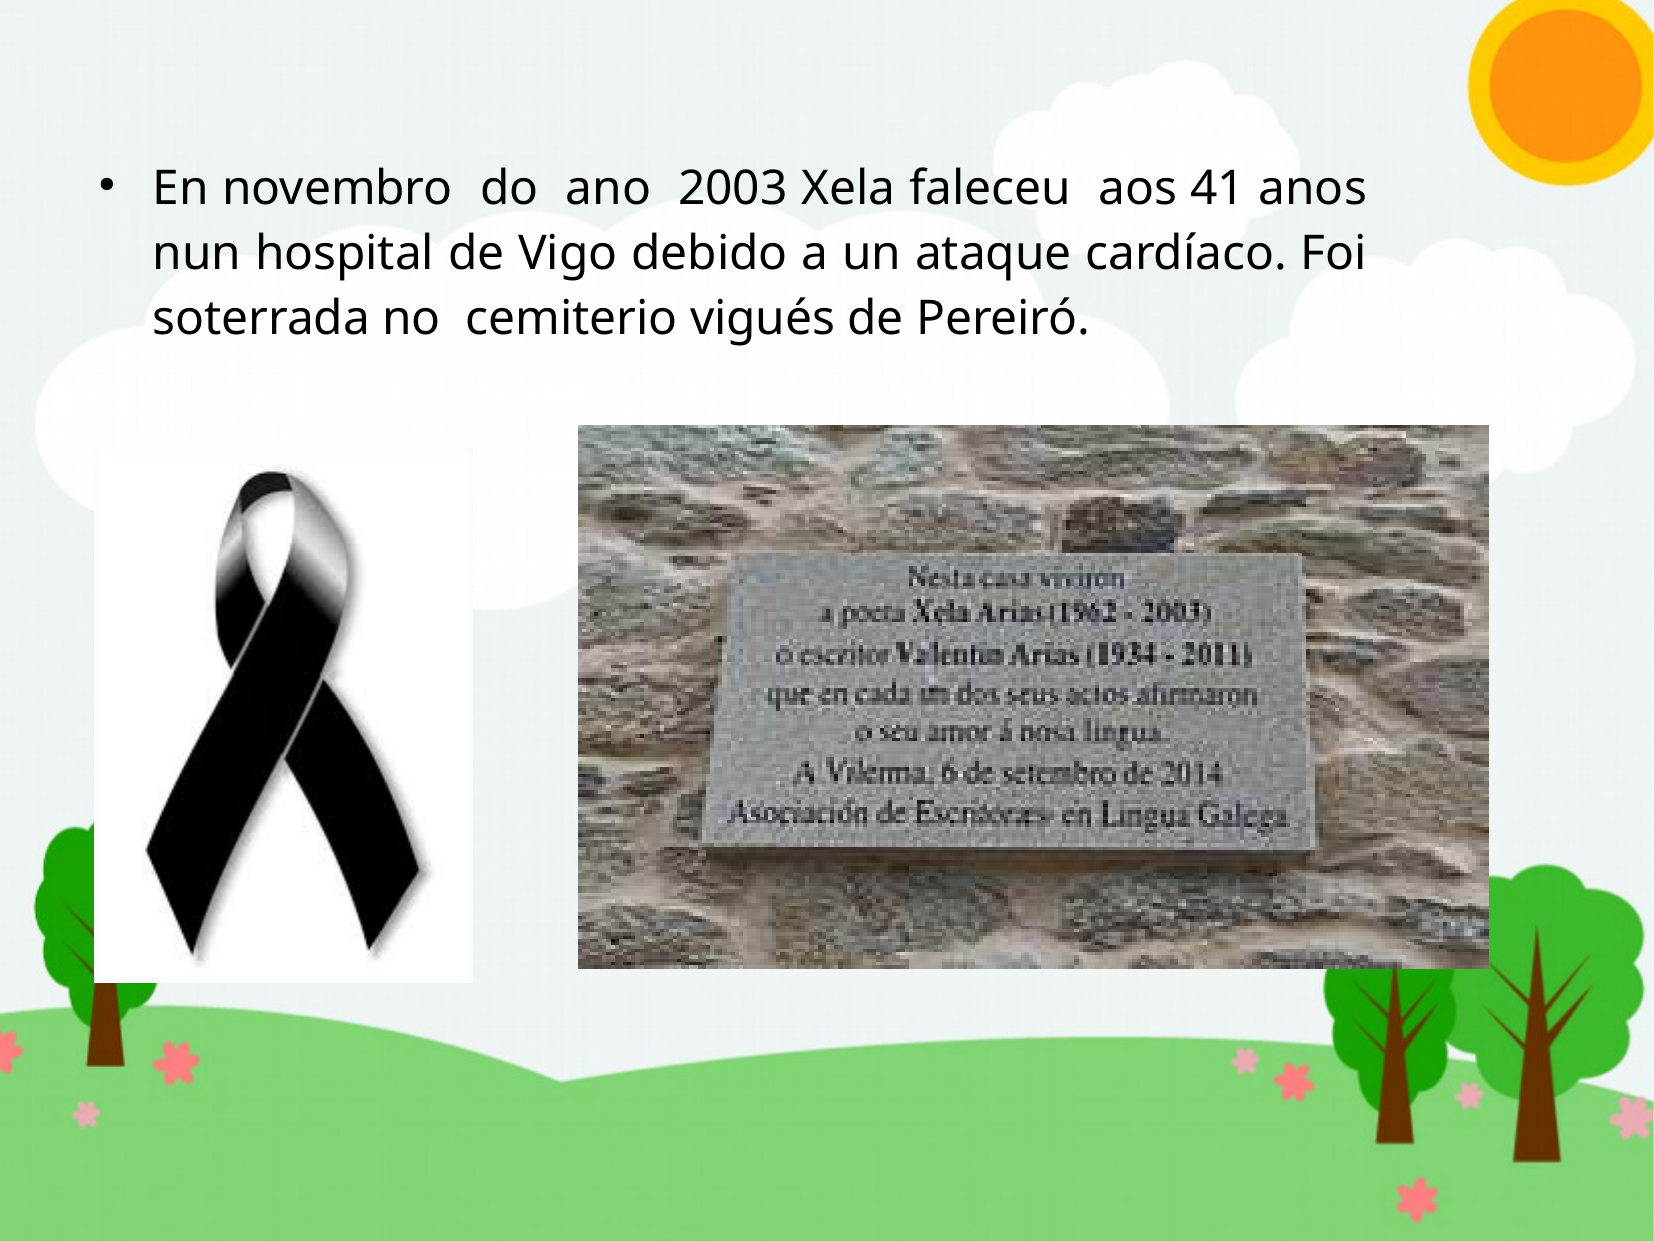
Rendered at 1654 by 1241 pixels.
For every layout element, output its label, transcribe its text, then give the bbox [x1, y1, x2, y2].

picture [0, 0, 1654, 1241]
list En novembro do ano 2003 Xela faleceu aos 41 anos nun hospital de Vigo debido a un ataque cardíaco. Foi soterrada no cemiterio vigués de Pereiró. [94, 153, 1382, 402]
